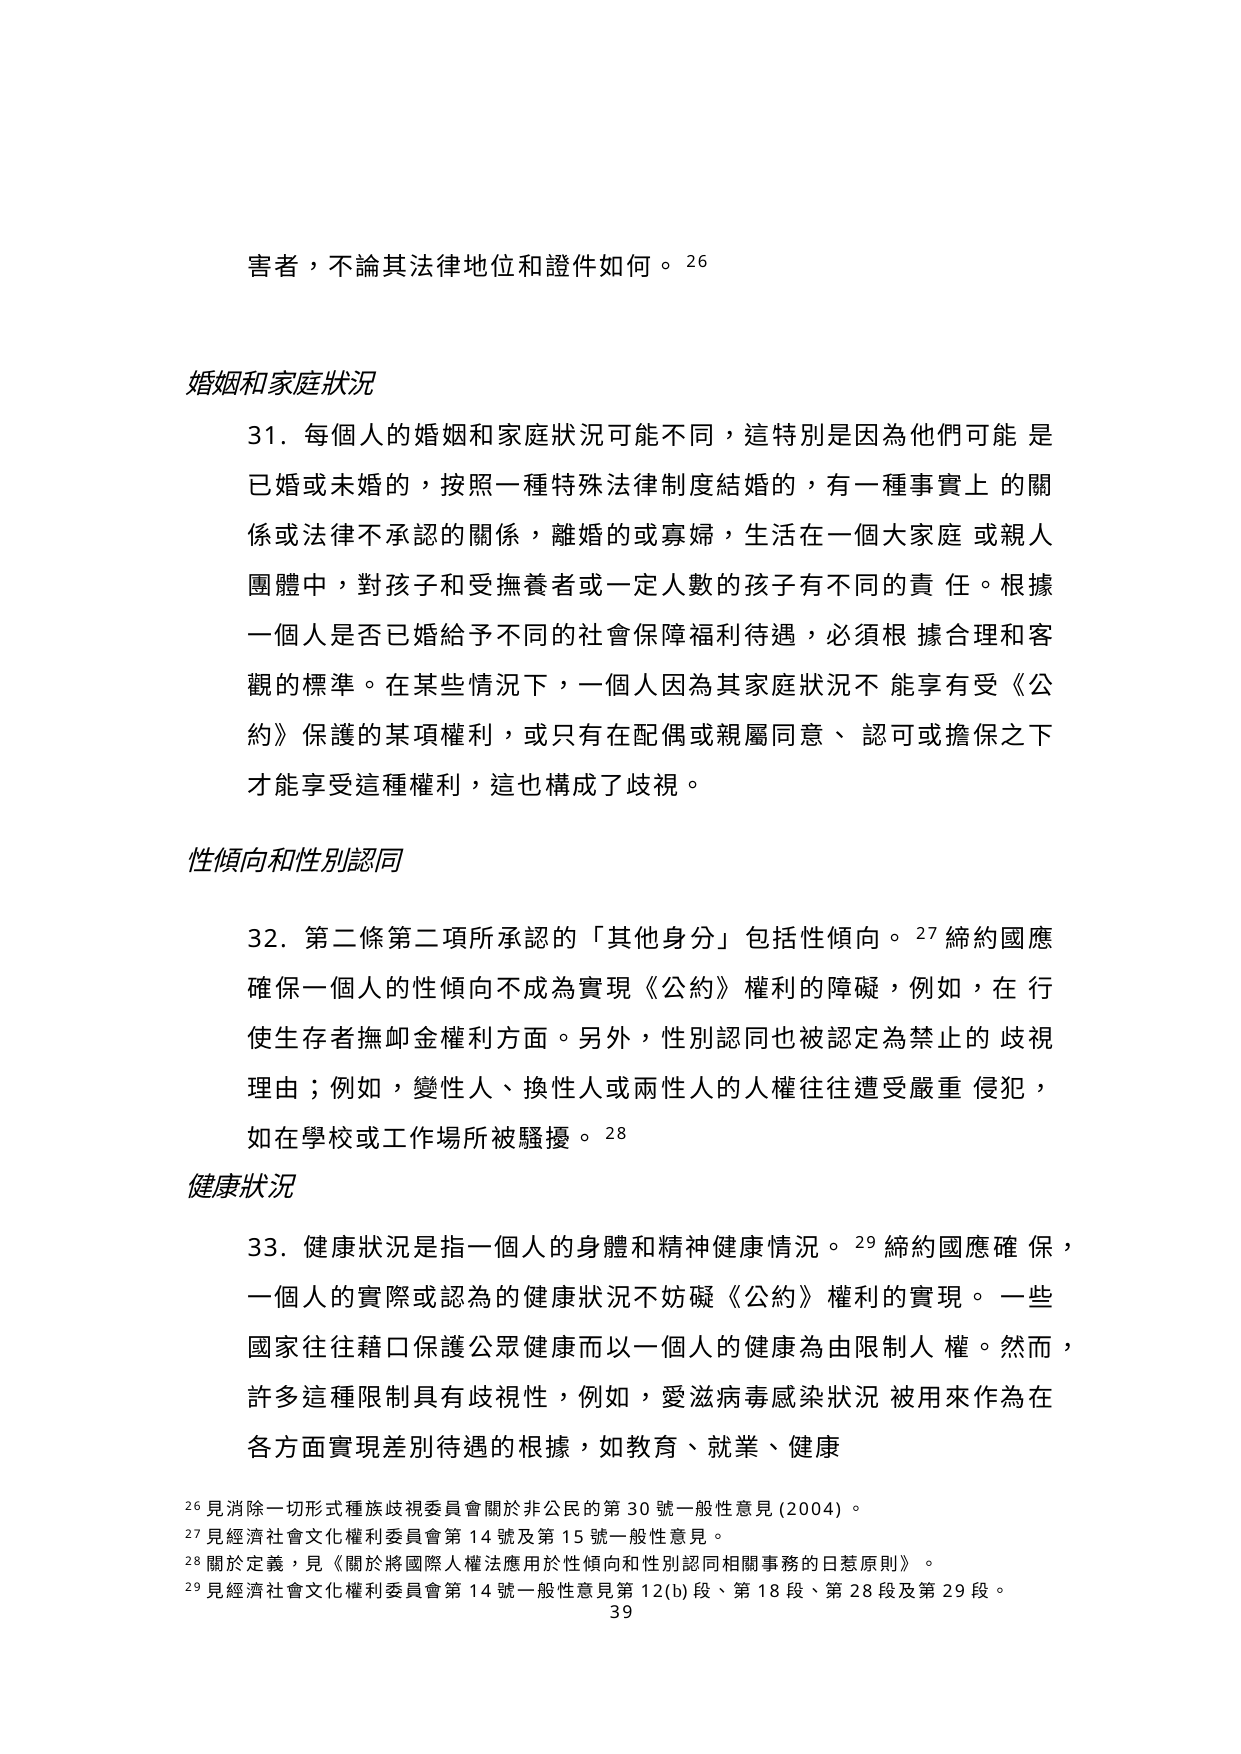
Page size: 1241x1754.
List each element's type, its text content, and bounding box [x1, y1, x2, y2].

text_box 29見經濟社會文化權利委員會第14號一般性意見第12(b)段、第18段、第28段及第29段。 39 [185, 1574, 1056, 1622]
text_box 害者，不論其法律地位和證件如何。26 婚姻和家庭狀況 31. 每個人的婚姻和家庭狀況可能不同，這特別是因為他們可能 是已婚或未婚的，按照一種特殊法律制度結婚的，有一種事實上 的關係或法律不承認的關係，離婚的或寡婦，生活在一個大家庭 或親人團體中，對孩子和受撫養者或一定人數的孩子有不同的責 任。根據一個人是否已婚給予不同的社會保障福利待遇，必須根 據合理和客觀的標準。在某些情況下，一個人因為其家庭狀況不 能享有受《公約》保護的某項權利，或只有在配偶或親屬同意、 認可或擔保之下才能享受這種權利，這也構成了歧視。 性傾向和性別認同 32. 第二條第二項所承認的「其他身分」包括性傾向。27締約國應 確保一個人的性傾向不成為實現《公約》權利的障礙，例如，在 行使生存者撫卹金權利方面。另外，性別認同也被認定為禁止的 歧視理由；例如，變性人、換性人或兩性人的人權往往遭受嚴重 侵犯，如在學校或工作場所被騷擾。28 健康狀況 33. 健康狀況是指一個人的身體和精神健康情況。29締約國應確 保，一個人的實際或認為的健康狀況不妨礙《公約》權利的實現。 一些國家往往藉口保護公眾健康而以一個人的健康為由限制人 權。然而，許多這種限制具有歧視性，例如，愛滋病毒感染狀況 被用來作為在各方面實現差別待遇的根據，如教育、就業、健康 [185, 160, 1056, 1439]
text_box 27見經濟社會文化權利委員會第14號及第15號一般性意見。 [185, 1520, 1056, 1542]
text_box 28關於定義，見《關於將國際人權法應用於性傾向和性別認同相關事務的日惹原則》。 [185, 1547, 1056, 1569]
text_box 26見消除一切形式種族歧視委員會關於非公民的第30號一般性意見(2004)。 [185, 1492, 1056, 1515]
